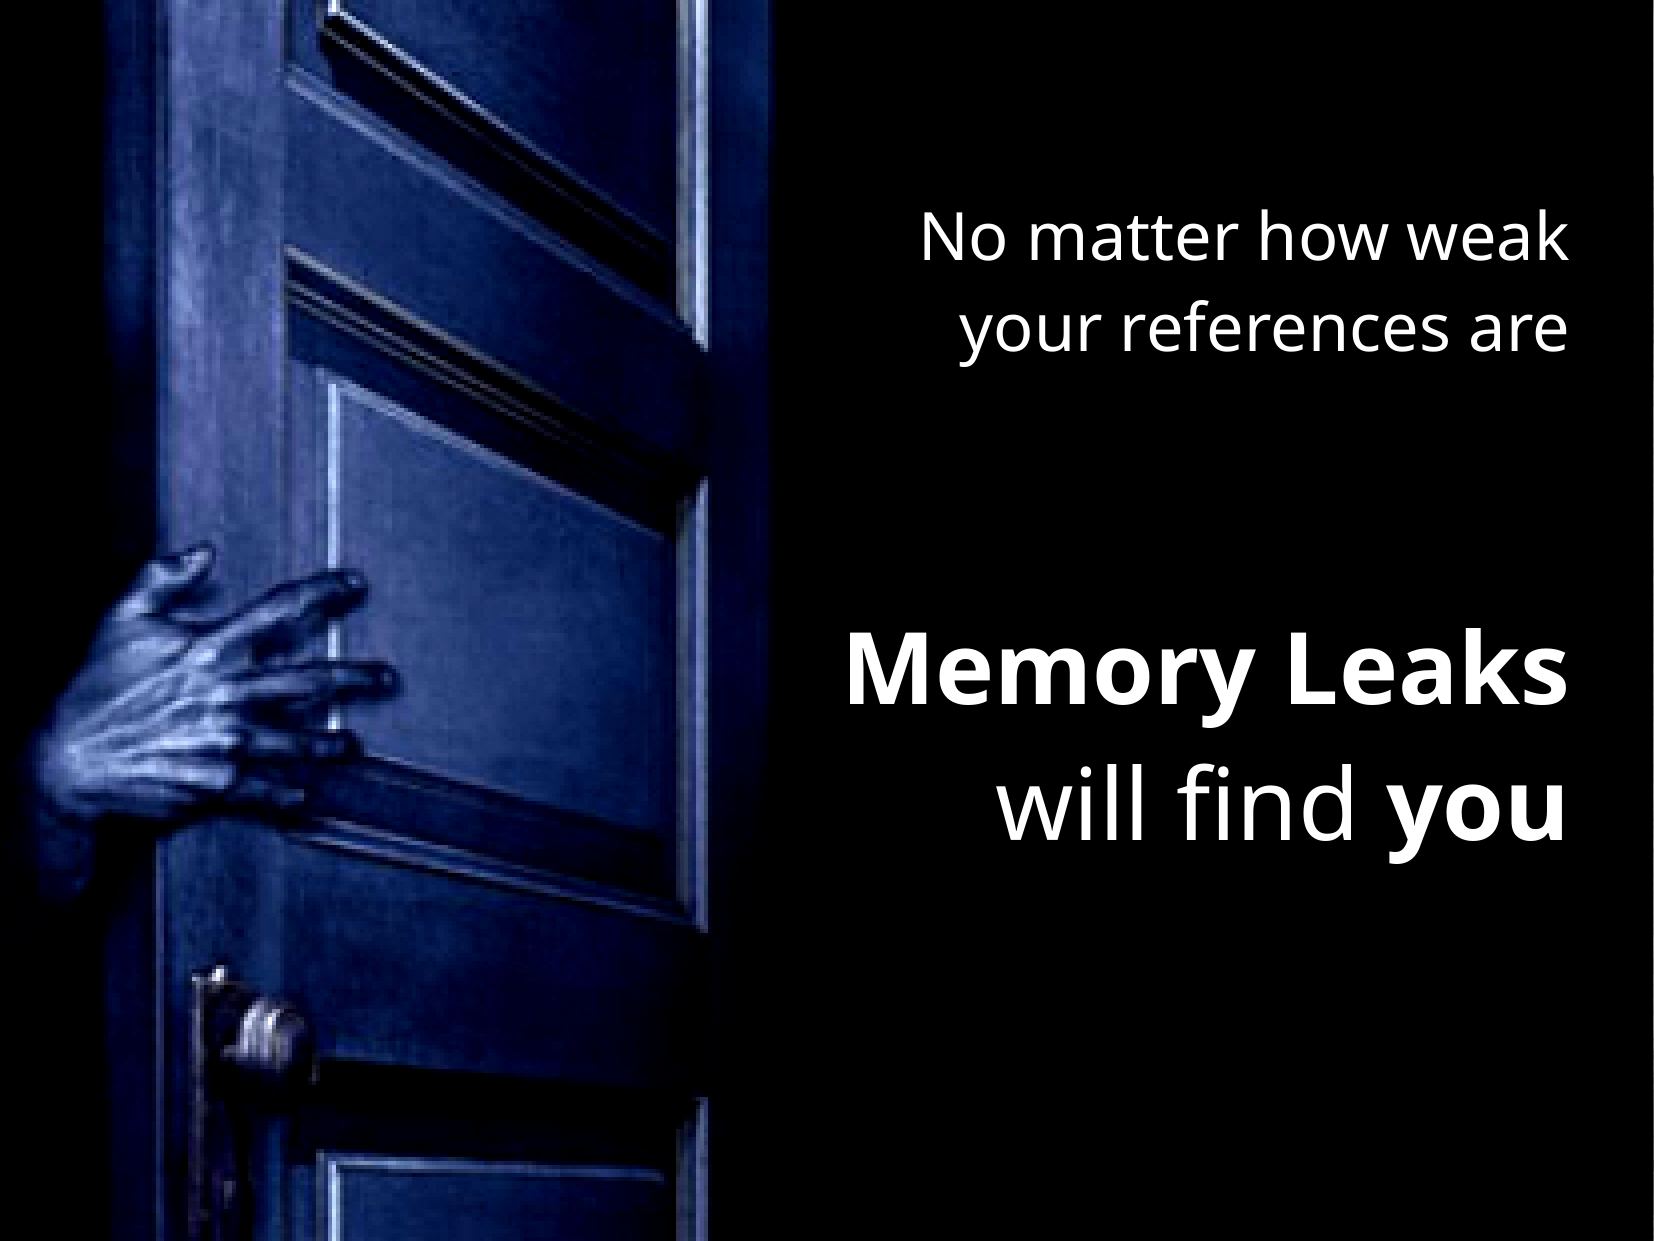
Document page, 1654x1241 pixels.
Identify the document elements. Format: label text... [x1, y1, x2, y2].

picture [0, 0, 1654, 1241]
subtitle No matter how weak your references are Memory Leaks will find you [82, 49, 1571, 1010]
